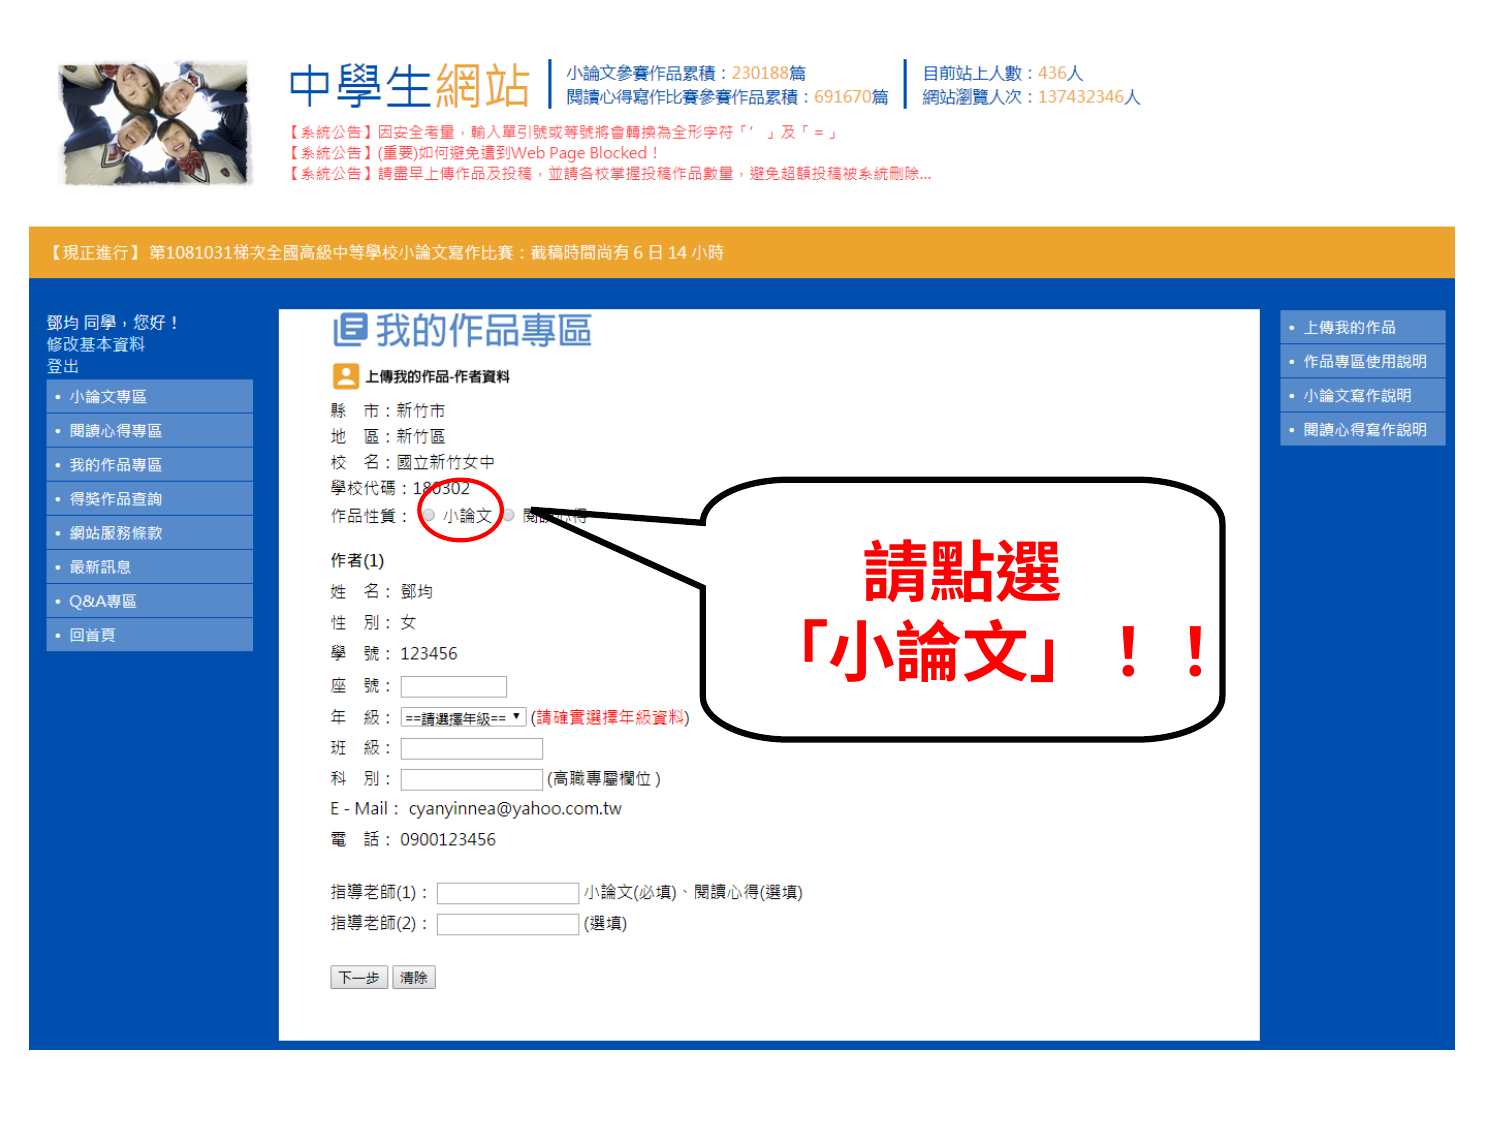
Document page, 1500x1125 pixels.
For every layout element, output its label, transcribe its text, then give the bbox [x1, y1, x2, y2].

picture [29, 54, 1455, 1050]
text_box 請點選 「小論文」！！ [530, 479, 1223, 740]
